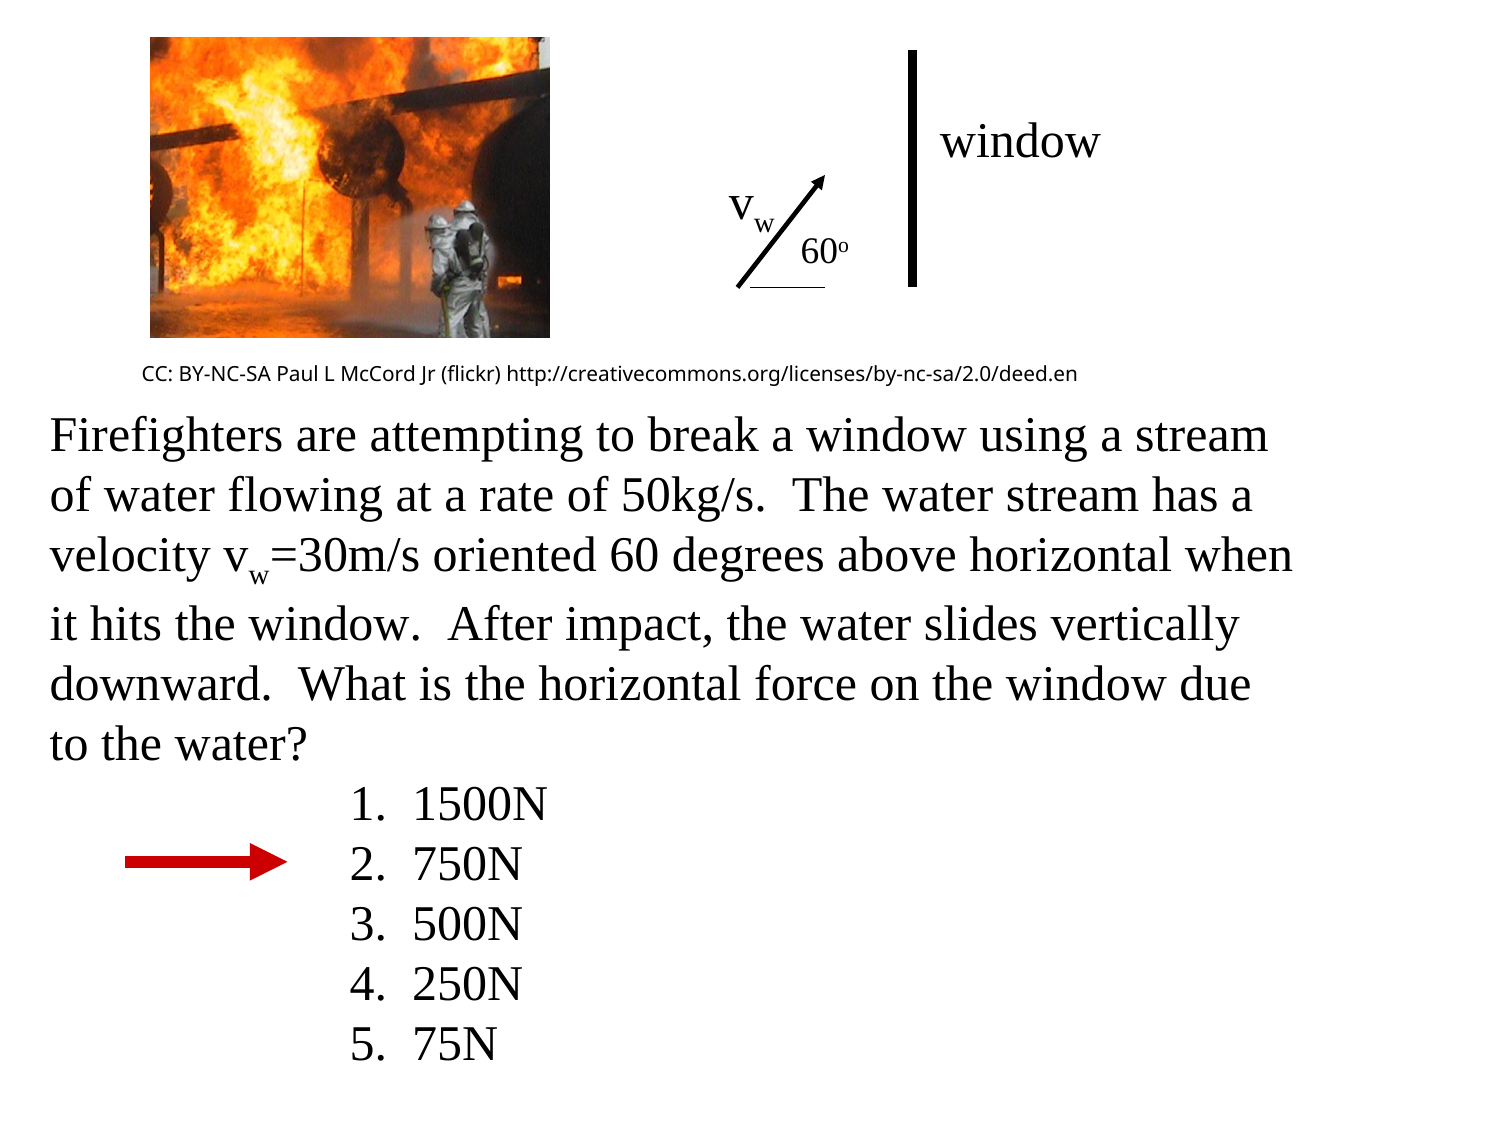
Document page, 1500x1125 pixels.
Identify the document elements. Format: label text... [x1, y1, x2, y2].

text_box 60o [785, 218, 865, 280]
text_box vw [714, 162, 790, 247]
text_box Firefighters are attempting to break a window using a stream of water flowing at a rate of 50kg/s. The water stream has a velocity vw=30m/s oriented 60 degrees above horizontal when it hits the window. After impact, the water slides vertically downward. What is the horizontal force on the window due to the water? 1. 1500N 2. 750N 3. 500N 4. 250N 5. 75N [34, 394, 1313, 1078]
text_box CC: BY-NC-SA Paul L McCord Jr (flickr) http://creativecommons.org/licenses/by-nc-sa/2.0/deed.en [126, 353, 1093, 394]
text_box window [925, 99, 1116, 176]
picture [150, 37, 550, 338]
